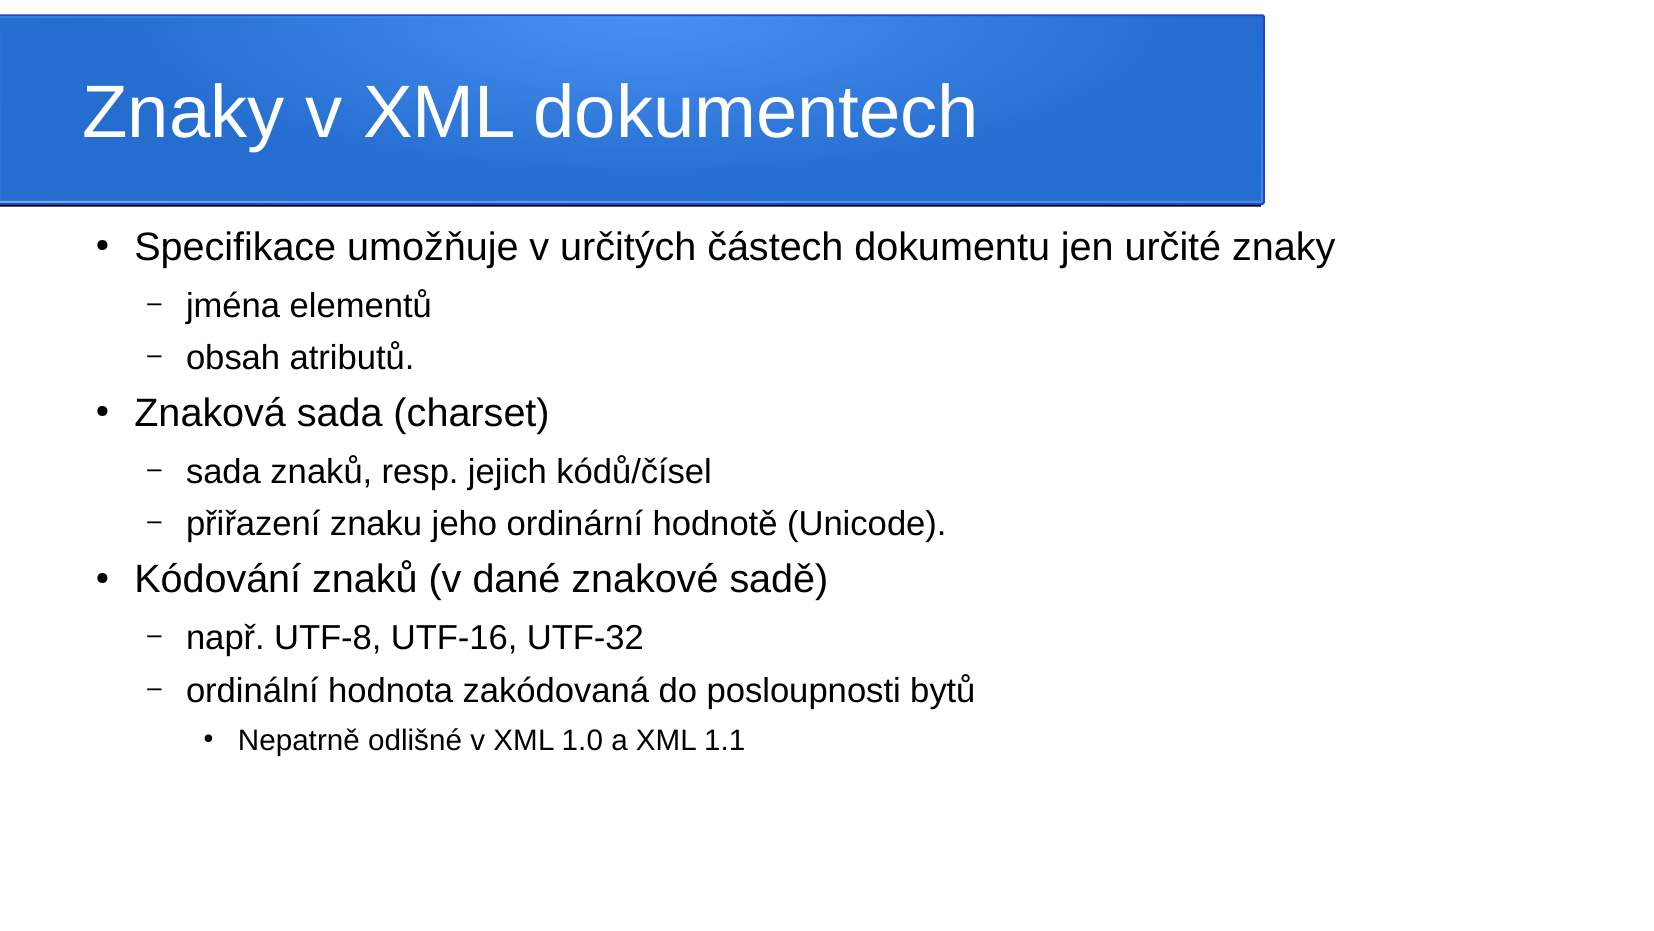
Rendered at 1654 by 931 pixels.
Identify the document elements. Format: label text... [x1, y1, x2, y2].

list Specifikace umožňuje v určitých částech dokumentu jen určité znaky jména elementů obsah atributů. Znaková sada (charset) sada znaků, resp. jejich kódů/čísel přiřazení znaku jeho ordinární hodnotě (Unicode). Kódování znaků (v dané znakové sadě) např. UTF-8, UTF-16, UTF-32 ordinální hodnota zakódovaná do posloupnosti bytů Nepatrně odlišné v XML 1.0 a XML 1.1 [82, 224, 1571, 764]
title Znaky v XML dokumentech [82, 35, 1235, 189]
